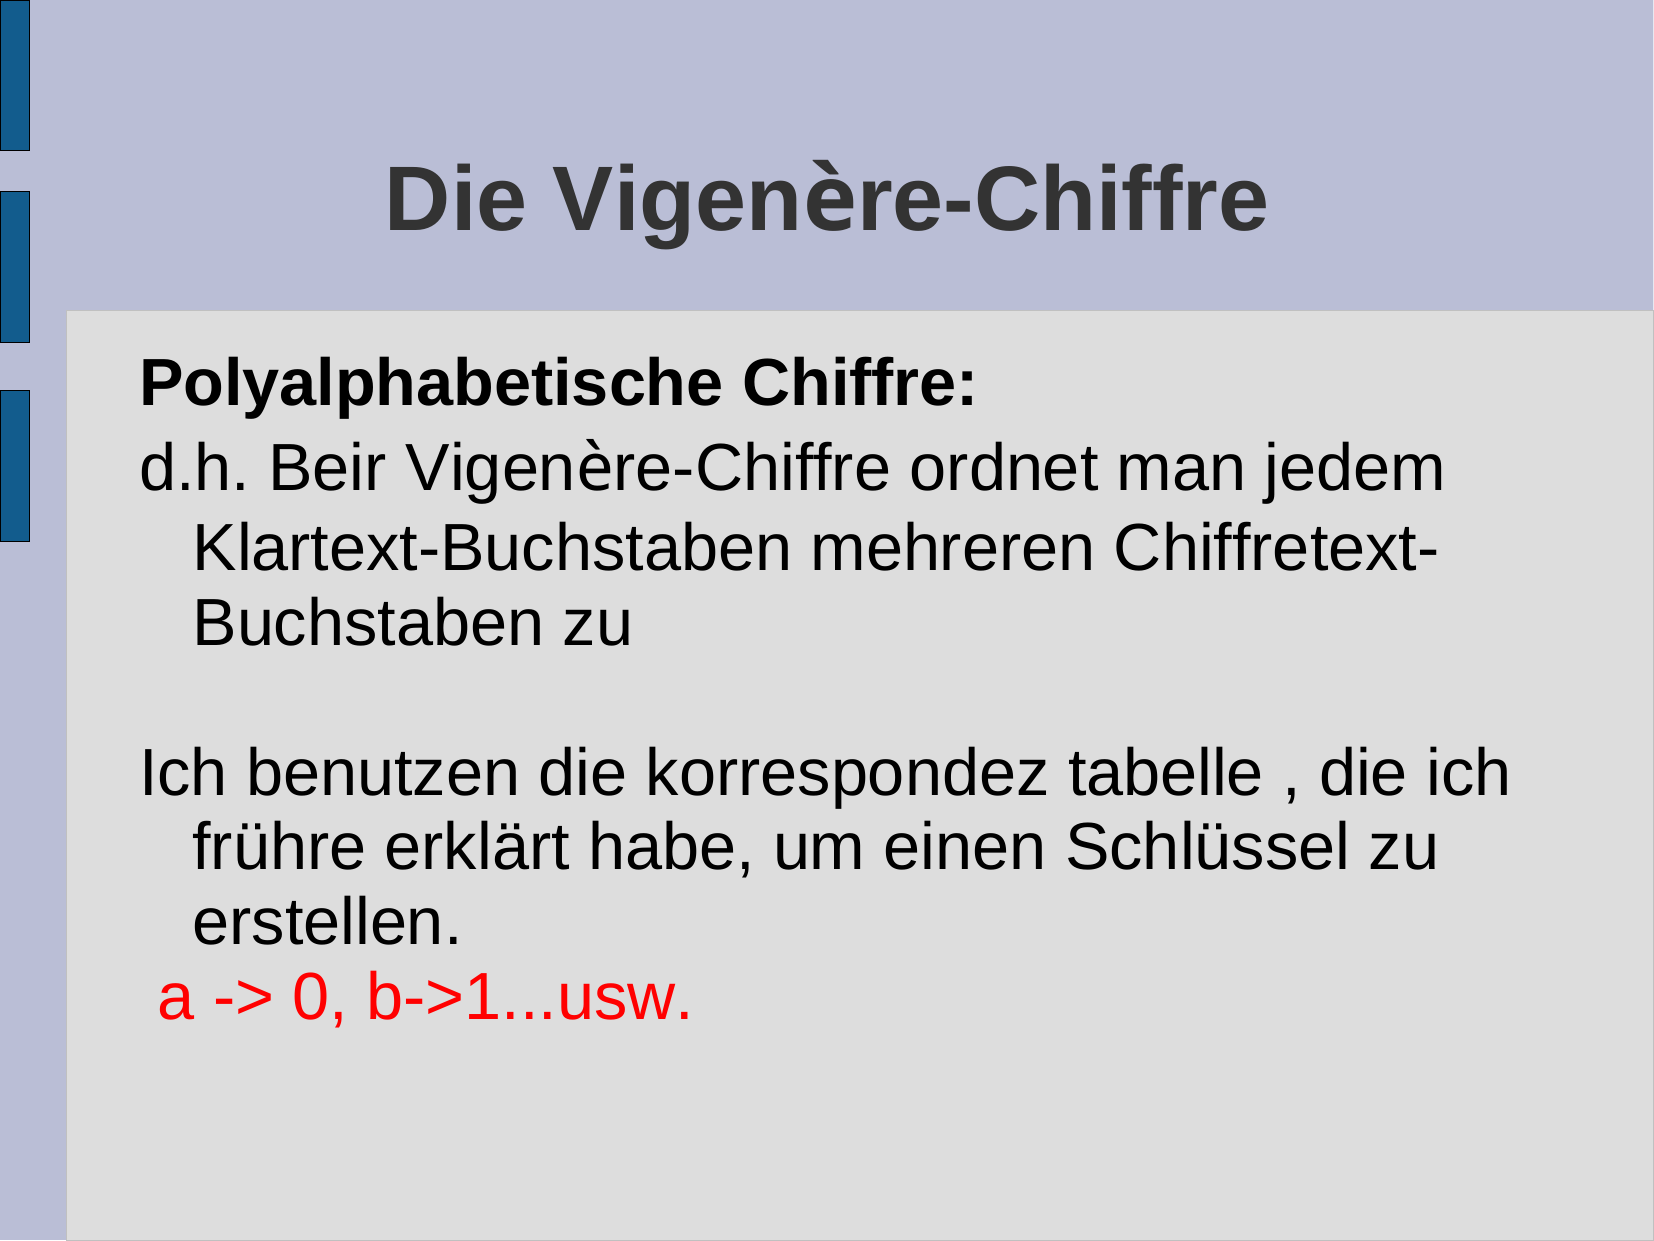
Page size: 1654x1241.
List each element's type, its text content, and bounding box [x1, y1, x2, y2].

list Polyalphabetische Chiffre: d.h. Beir Vigenère-Chiffre ordnet man jedem Klartext-Buchstaben mehreren Chiffretext-Buchstaben zu Ich benutzen die korrespondez tabelle , die ich frühre erklärt habe, um einen Schlüssel zu erstellen. a -> 0, b->1...usw. [121, 344, 1534, 1127]
title Die Vigenère-Chiffre [121, 91, 1534, 299]
